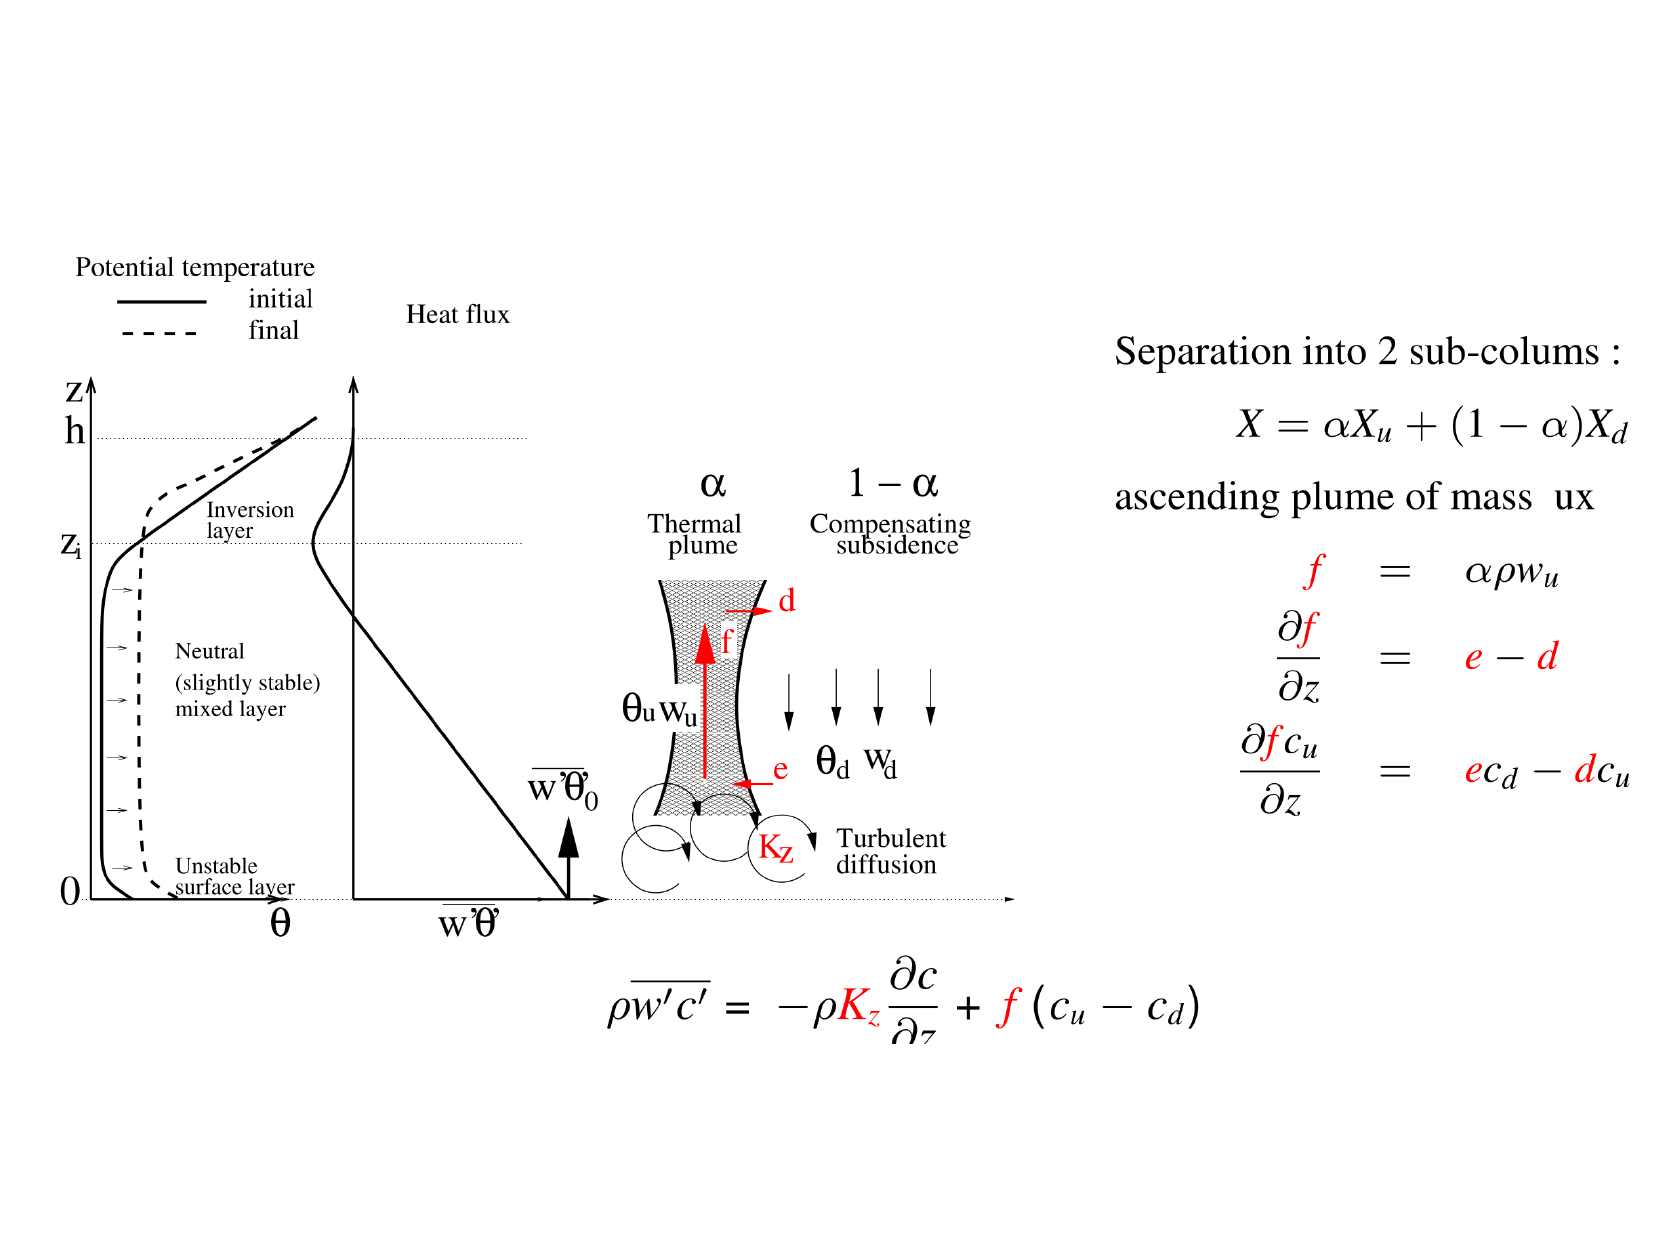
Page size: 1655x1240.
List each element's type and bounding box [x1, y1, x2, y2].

picture [23, 214, 1648, 1044]
